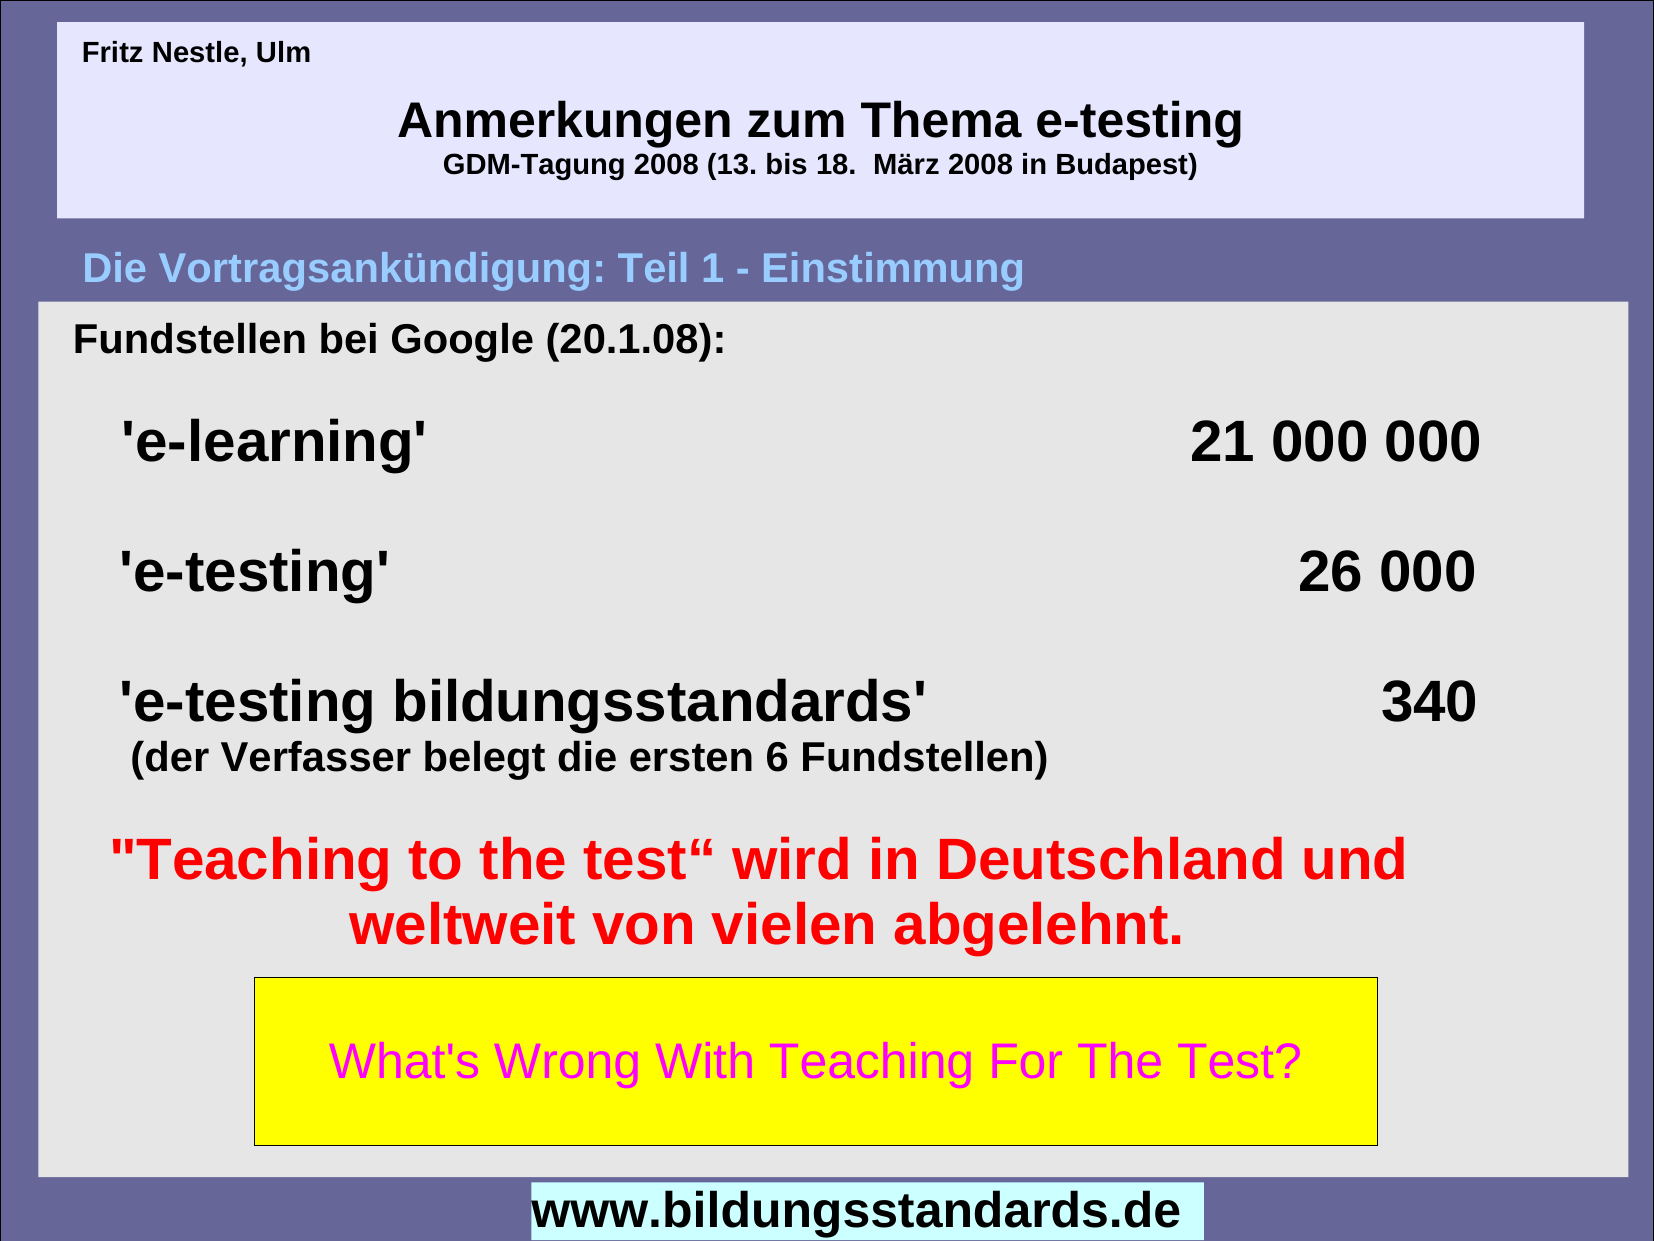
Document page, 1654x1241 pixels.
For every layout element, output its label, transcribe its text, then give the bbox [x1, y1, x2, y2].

text_box www.bildungsstandards.de [531, 1182, 1204, 1241]
text_box Fundstellen bei Google (20.1.08): 'e-learning' 21 000 000 'e-testing' 26 000 'e-testing bildungsstandards' 340 (der Verfasser belegt die ersten 6 Fundstellen) "Teaching to the test“ wird in Deutschland und weltweit von vielen abgelehnt. [38, 301, 1629, 1178]
text_box Fritz Nestle, Ulm Anmerkungen zum Thema e-testing GDM-Tagung 2008 (13. bis 18. März 2008 in Budapest) [57, 22, 1585, 219]
text_box Die Vortragsankündigung: Teil 1 - Einstimmung [82, 244, 1075, 295]
text_box [0, 0, 1654, 1241]
text_box What's Wrong With Teaching For The Test? [254, 977, 1378, 1146]
